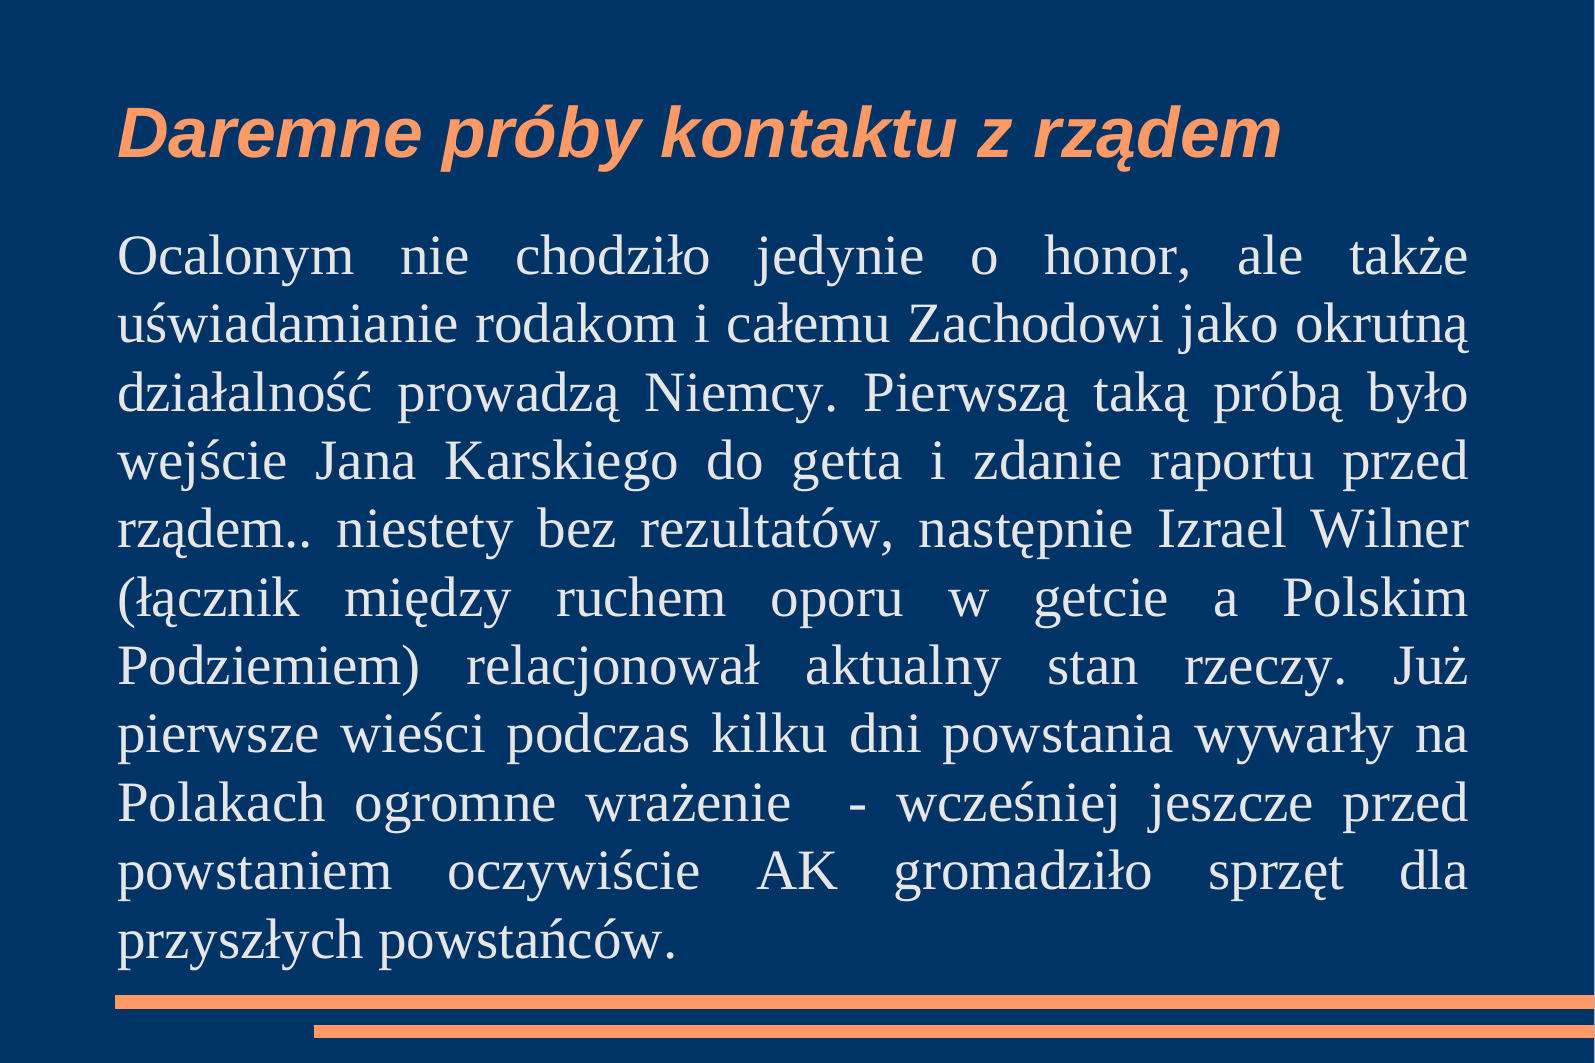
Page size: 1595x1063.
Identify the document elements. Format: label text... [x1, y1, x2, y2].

title Daremne próby kontaktu z rządem [117, 39, 1479, 217]
list Ocalonym nie chodziło jedynie o honor, ale także uświadamianie rodakom i całemu Zachodowi jako okrutną działalność prowadzą Niemcy. Pierwszą taką próbą było wejście Jana Karskiego do getta i zdanie raportu przed rządem.. niestety bez rezultatów, następnie Izrael Wilner (łącznik między ruchem oporu w getcie a Polskim Podziemiem) relacjonował aktualny stan rzeczy. Już pierwsze wieści podczas kilku dni powstania wywarły na Polakach ogromne wrażenie - wcześniej jeszcze przed powstaniem oczywiście AK gromadziło sprzęt dla przyszłych powstańców. [117, 217, 1505, 981]
